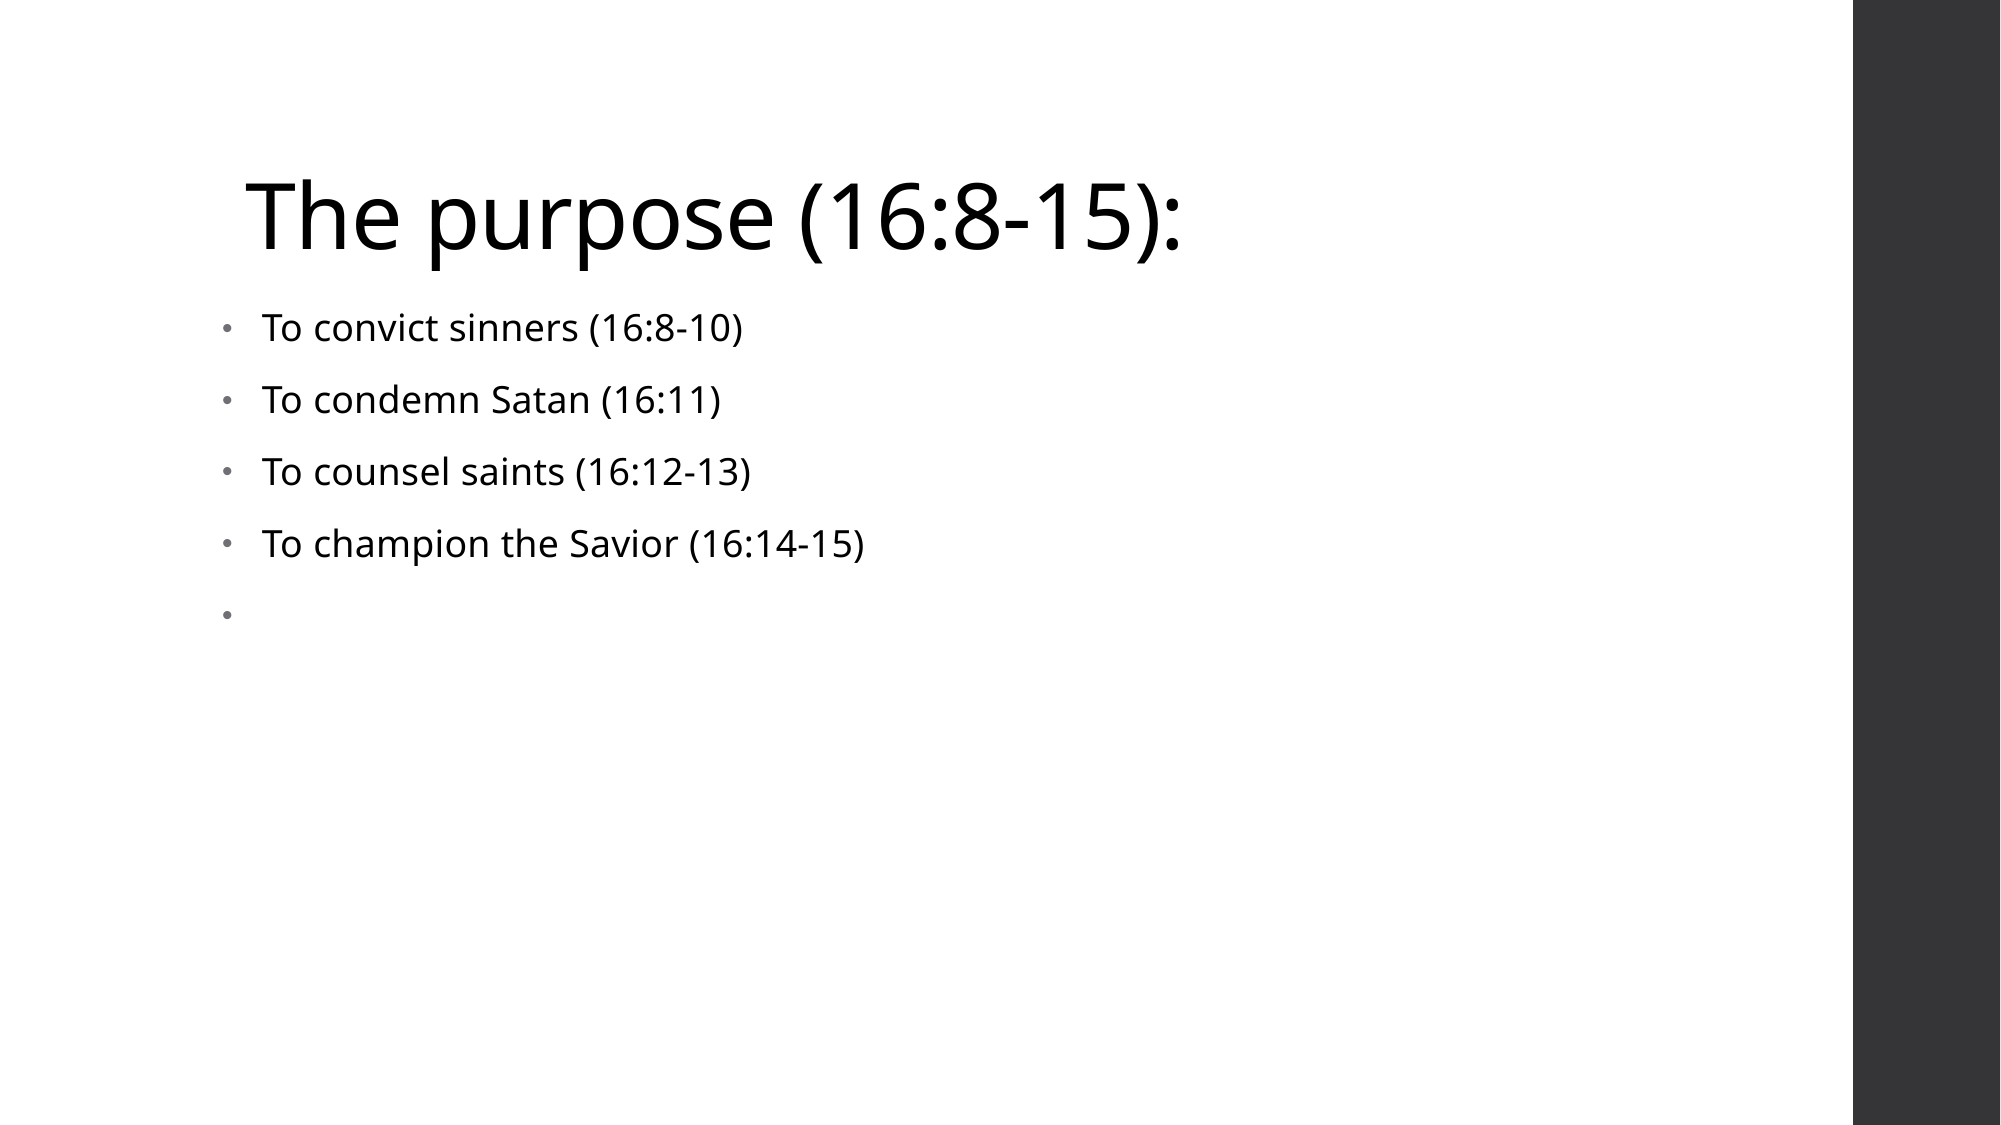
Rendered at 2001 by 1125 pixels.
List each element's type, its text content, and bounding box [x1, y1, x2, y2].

list To convict sinners (16:8-10) To condemn Satan (16:11) To counsel saints (16:12-13) To champion the Savior (16:14-15) [206, 299, 1617, 1014]
title The purpose (16:8-15): [206, 60, 1797, 278]
